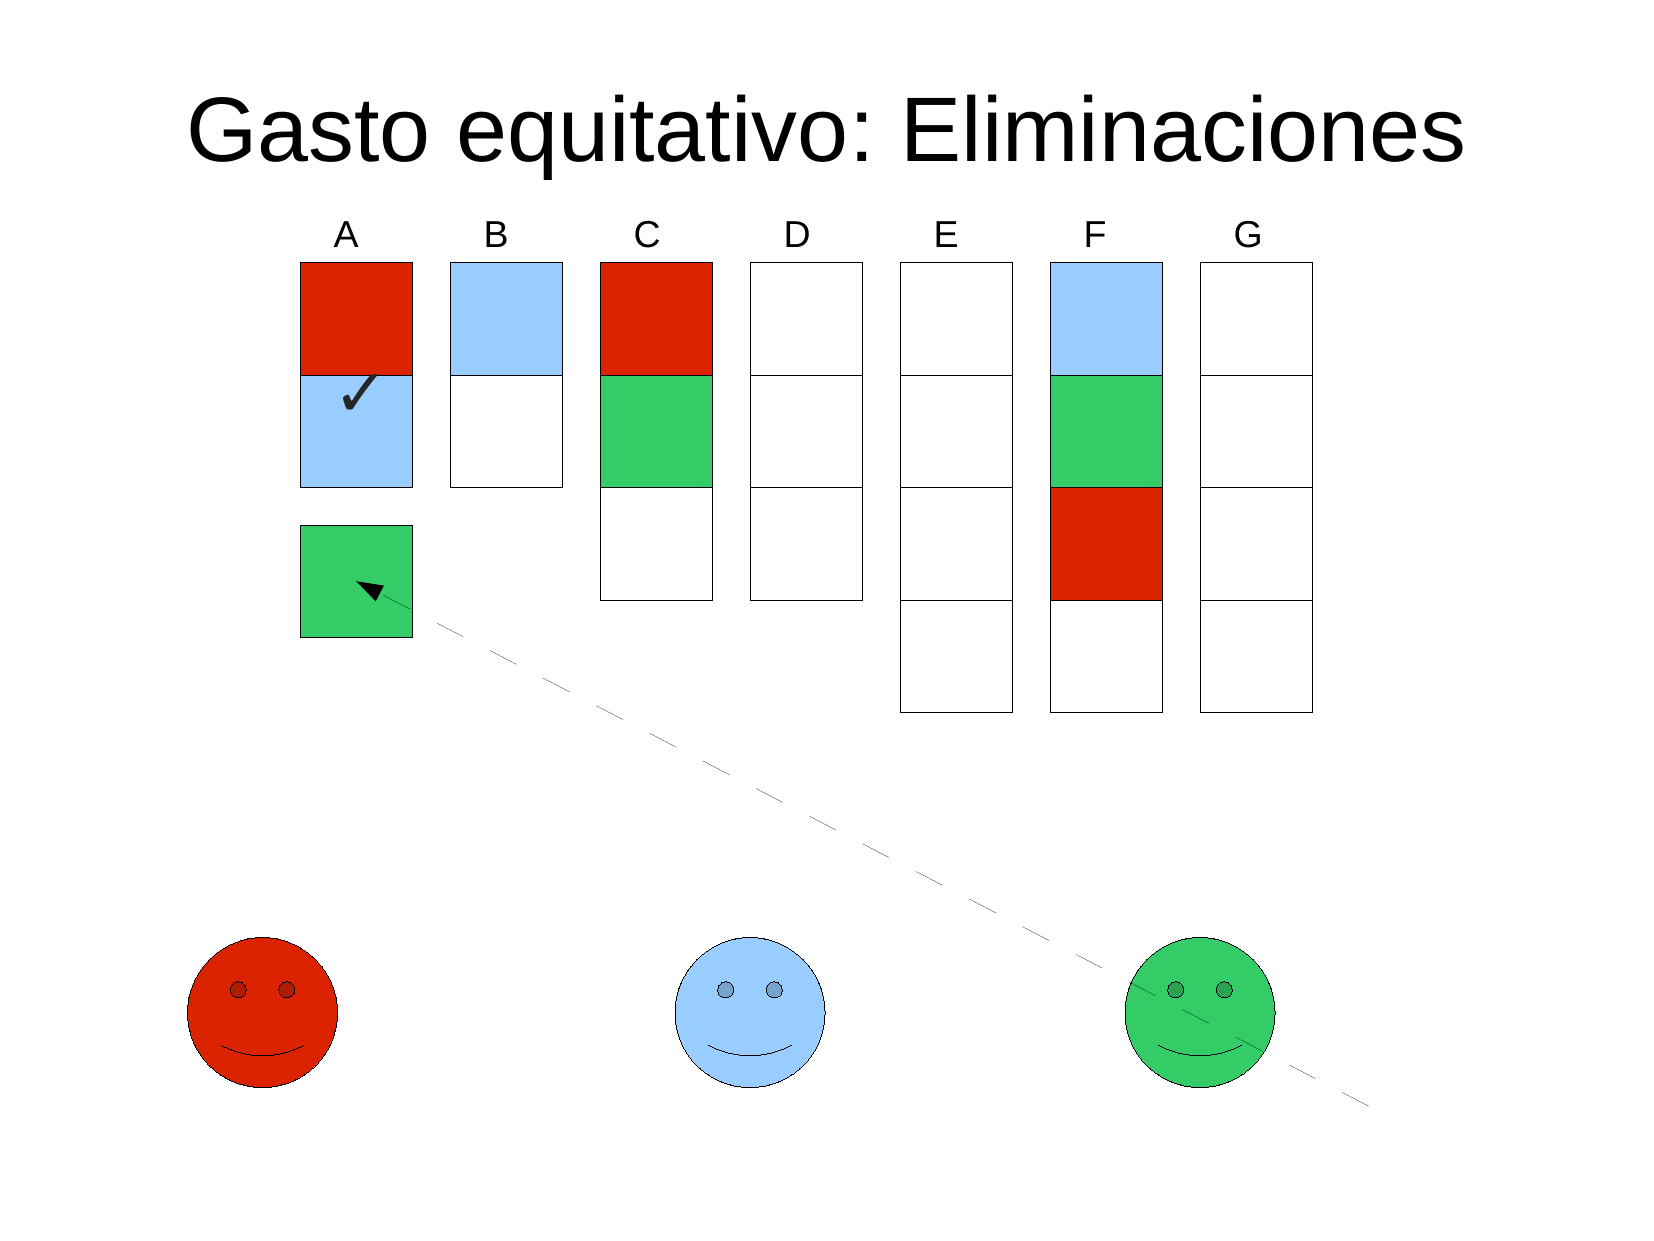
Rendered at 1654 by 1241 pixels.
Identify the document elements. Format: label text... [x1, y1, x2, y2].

text_box [750, 262, 863, 601]
text_box [1200, 262, 1313, 713]
text_box [1125, 937, 1276, 1088]
text_box [187, 937, 338, 1088]
text_box F [1068, 206, 1126, 264]
title Gasto equitativo: Eliminaciones [0, 25, 1654, 233]
text_box B [468, 206, 526, 264]
text_box A [318, 206, 376, 264]
text_box D [768, 205, 826, 263]
text_box C [618, 205, 675, 263]
text_box E [918, 206, 975, 264]
text_box [300, 262, 413, 488]
text_box [900, 262, 1013, 713]
text_box [450, 262, 563, 488]
text_box G [1218, 205, 1276, 263]
text_box ✓ [318, 337, 413, 431]
text_box [300, 525, 413, 638]
text_box [1050, 262, 1163, 713]
text_box [600, 262, 713, 601]
text_box [675, 937, 826, 1088]
